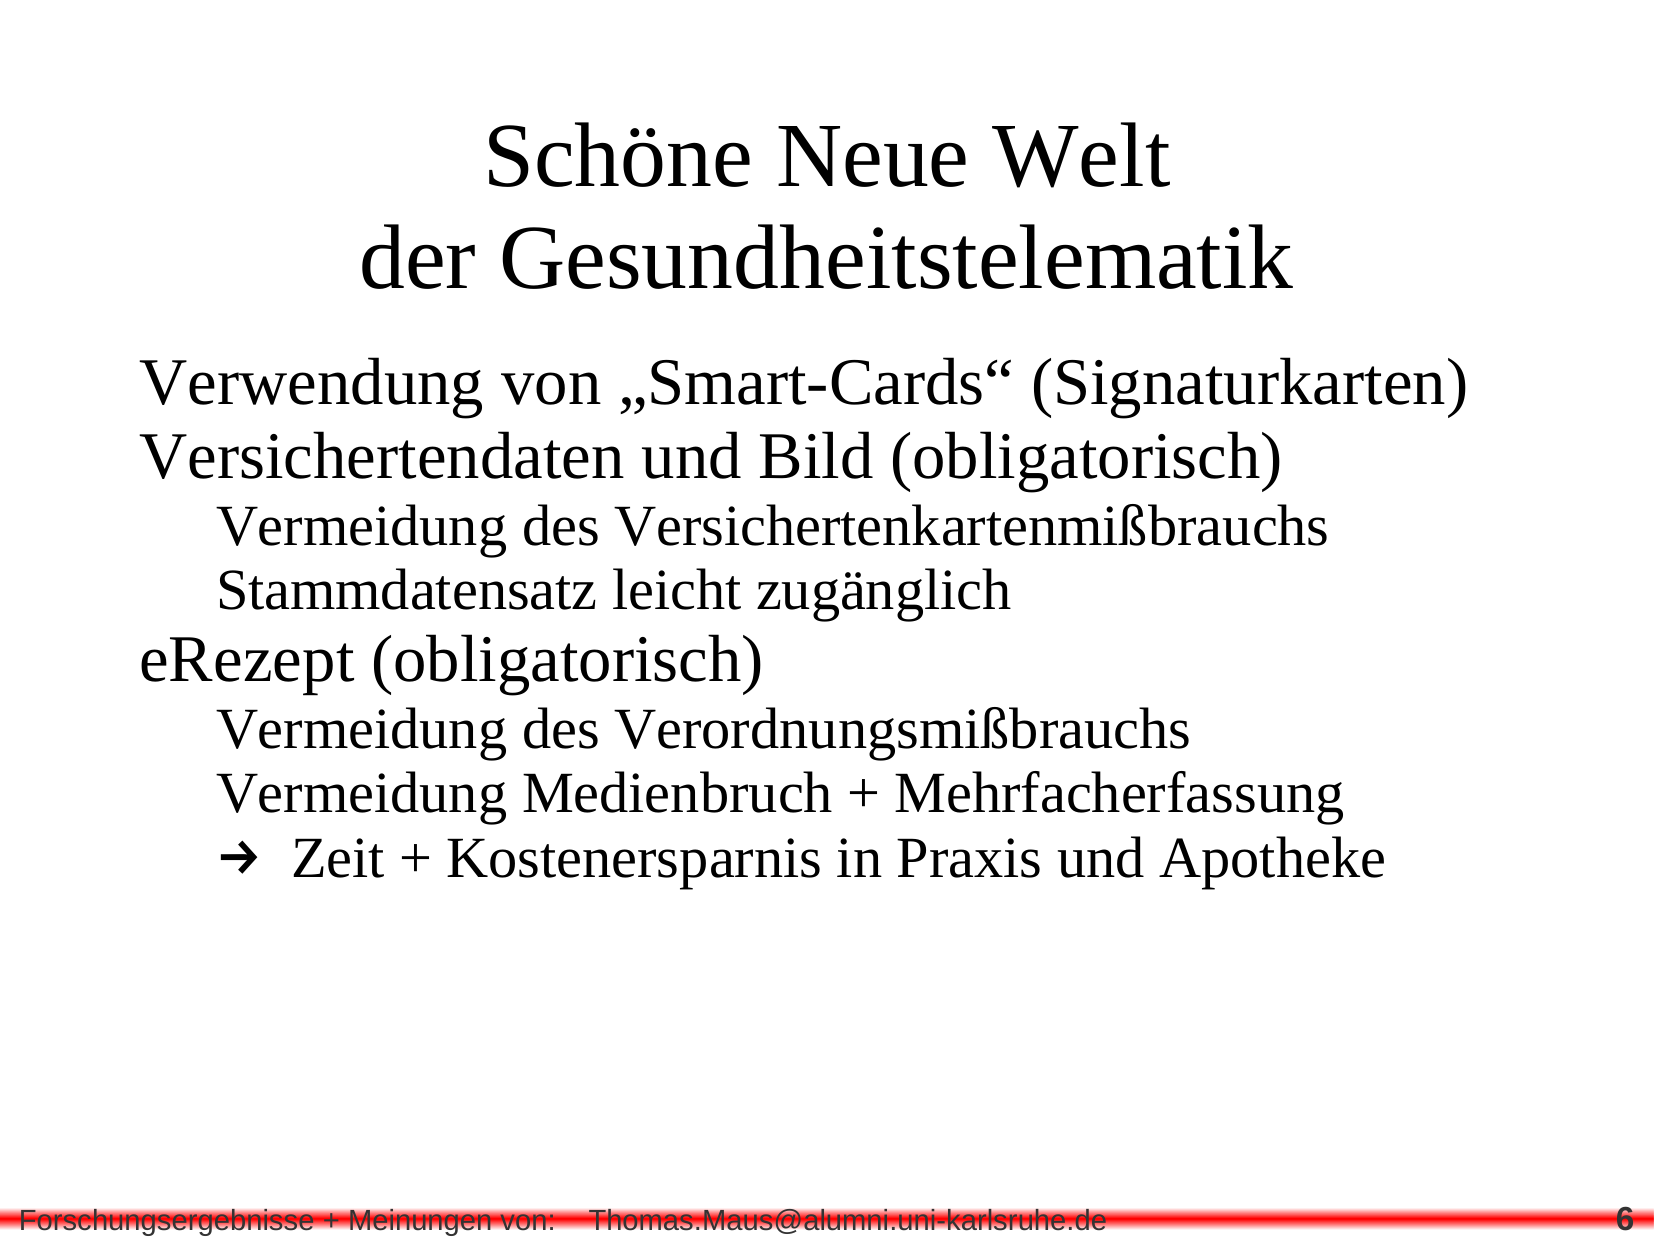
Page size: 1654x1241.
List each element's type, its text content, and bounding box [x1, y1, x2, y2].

list Verwendung von „Smart-Cards“ (Signaturkarten) Versichertendaten und Bild (obligatorisch) Vermeidung des Versichertenkartenmißbrauchs Stammdatensatz leicht zugänglich eRezept (obligatorisch) Vermeidung des Verordnungsmißbrauchs Vermeidung Medienbruch + Mehrfacherfassung → Zeit + Kostenersparnis in Praxis und Apotheke [121, 344, 1534, 1127]
title Schöne Neue Welt der Gesundheitstelematik [121, 95, 1534, 318]
